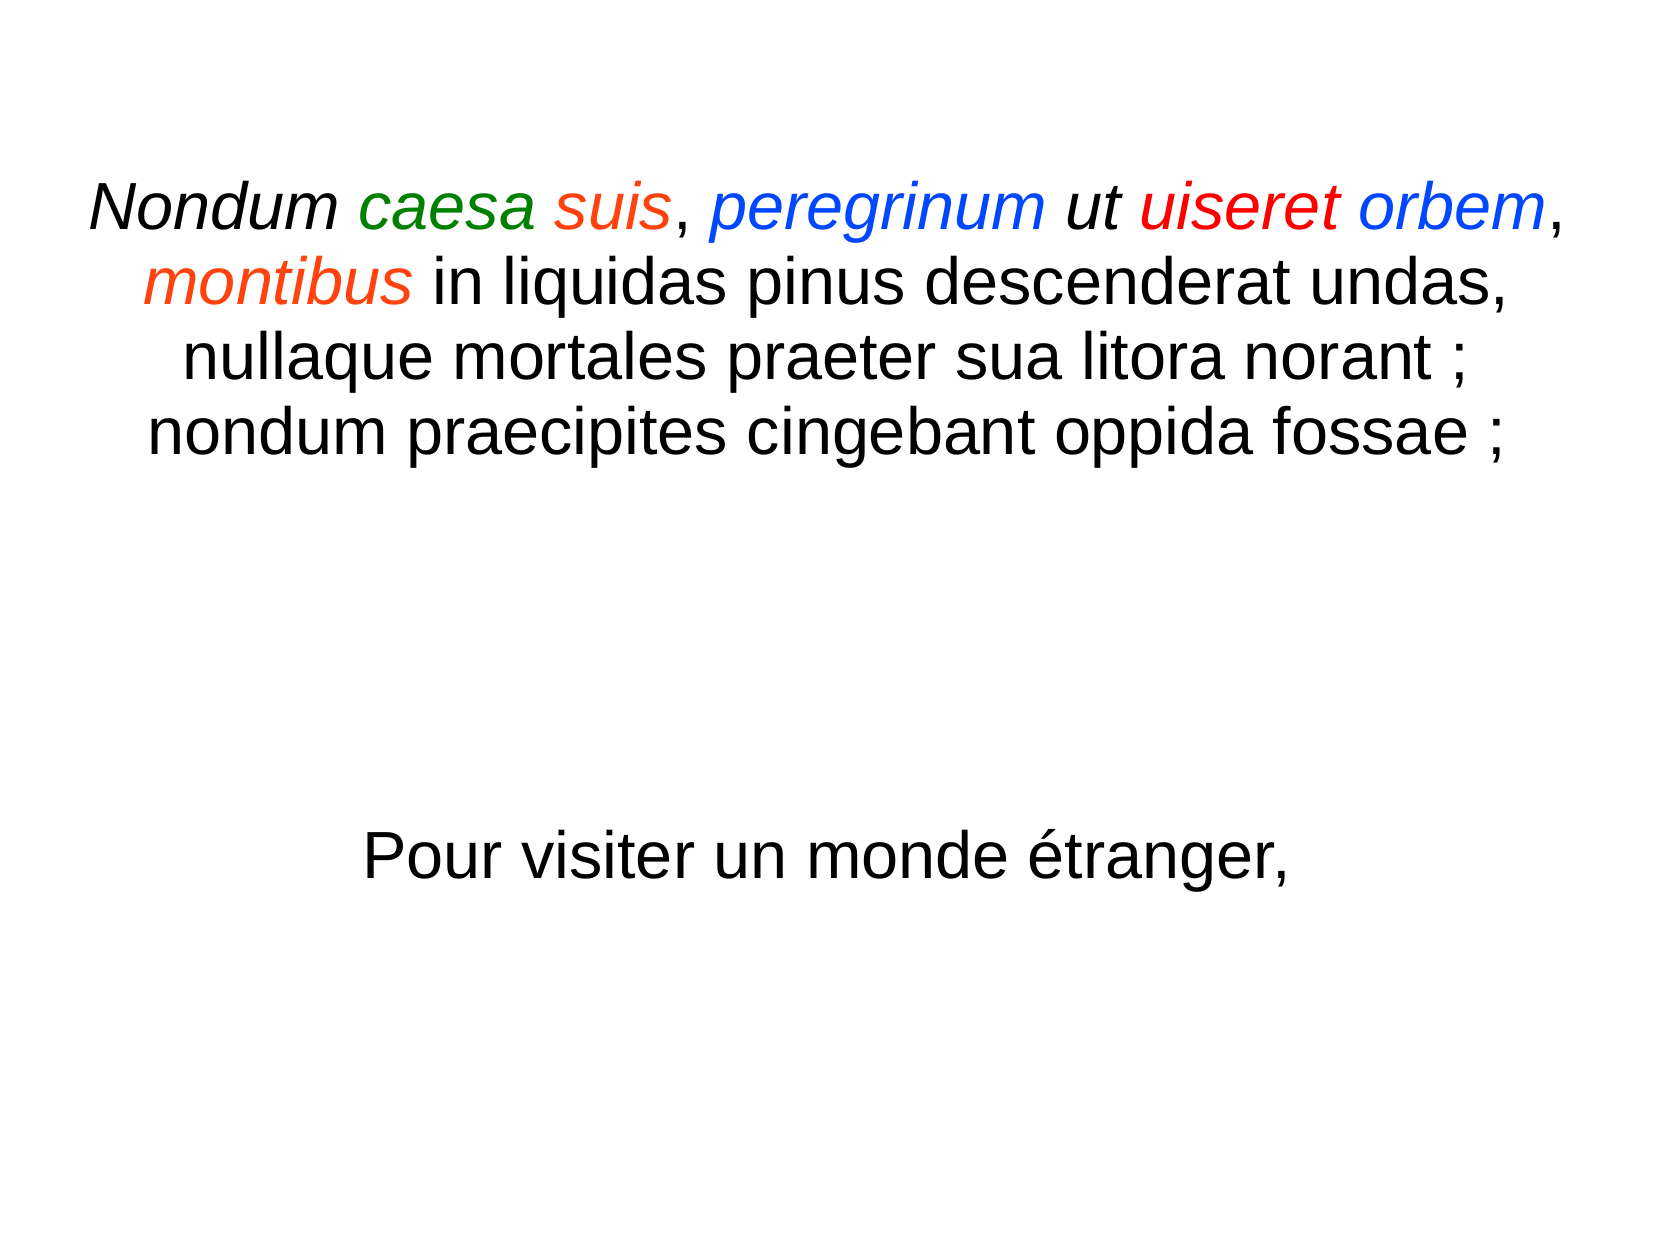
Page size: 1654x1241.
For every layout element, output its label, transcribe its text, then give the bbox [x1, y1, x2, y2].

title Nondum caesa suis, peregrinum ut uiseret orbem, montibus in liquidas pinus descenderat undas, nullaque mortales praeter sua litora norant ; nondum praecipites cingebant oppida fossae ; [47, 35, 1607, 603]
subtitle Pour visiter un monde étranger, [82, 602, 1571, 1109]
